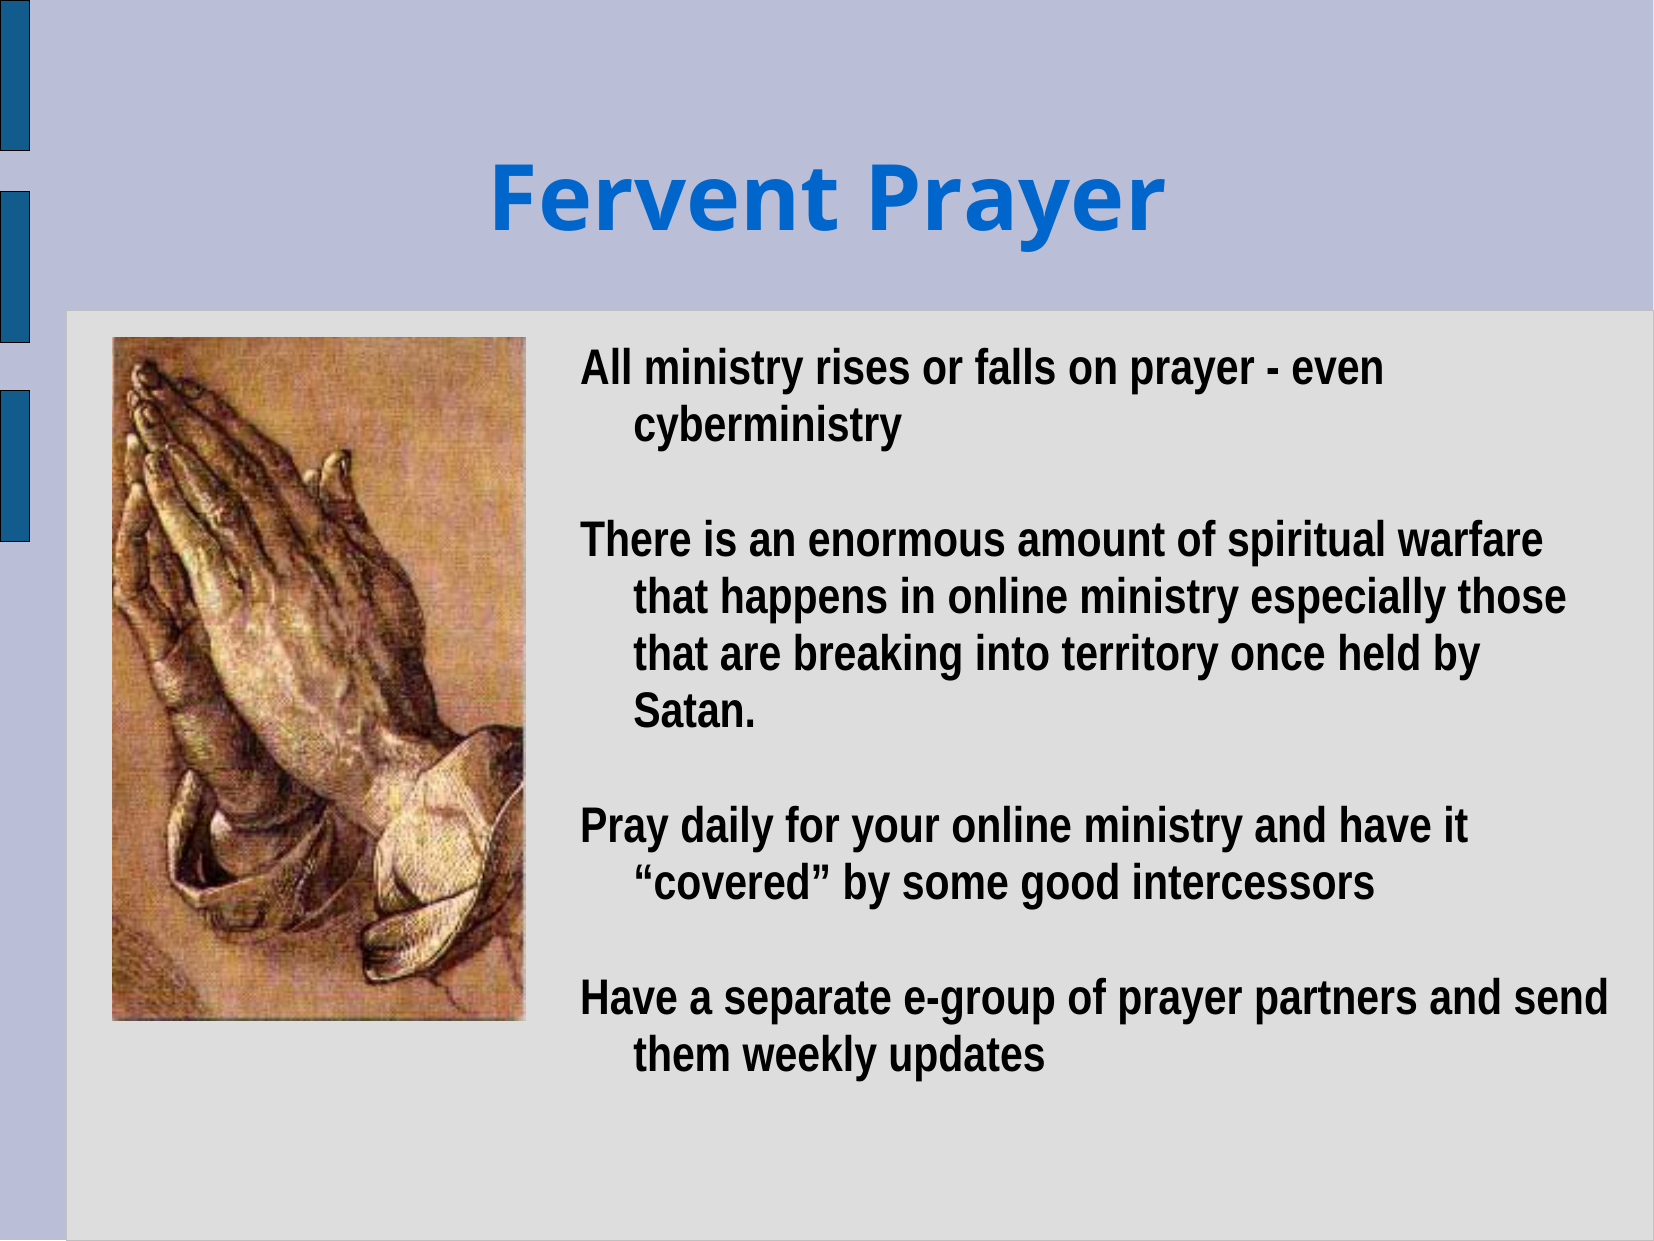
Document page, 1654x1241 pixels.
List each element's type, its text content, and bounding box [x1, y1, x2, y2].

title Fervent Prayer [121, 91, 1534, 299]
picture [112, 337, 526, 1021]
list All ministry rises or falls on prayer - even cyberministry There is an enormous amount of spiritual warfare that happens in online ministry especially those that are breaking into territory once held by Satan. Pray daily for your online ministry and have it “covered” by some good intercessors Have a separate e-group of prayer partners and send them weekly updates [562, 337, 1613, 1171]
